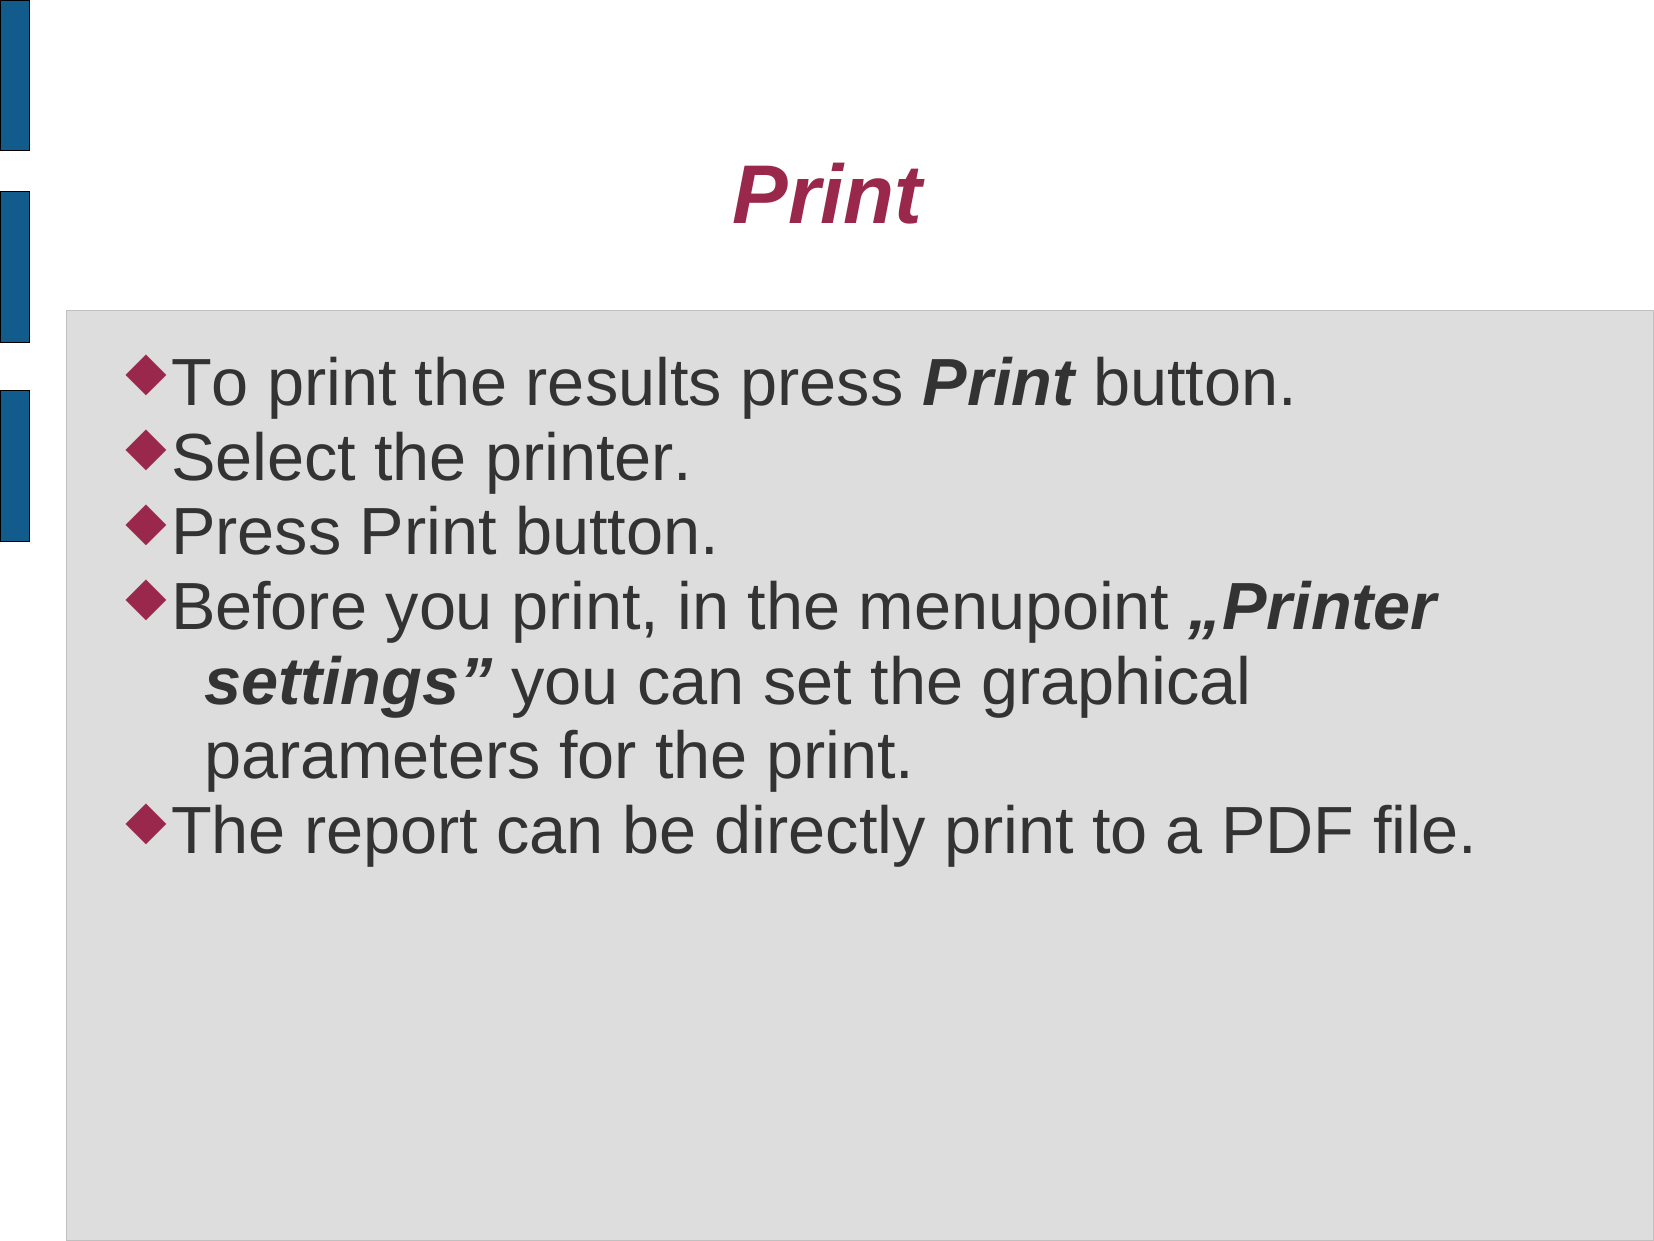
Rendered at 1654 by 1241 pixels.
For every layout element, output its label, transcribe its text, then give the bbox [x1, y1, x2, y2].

list To print the results press Print button. Select the printer. Press Print button. Before you print, in the menupoint „Printer settings” you can set the graphical parameters for the print. The report can be directly print to a PDF file. [121, 344, 1534, 1149]
title Print [121, 98, 1534, 291]
